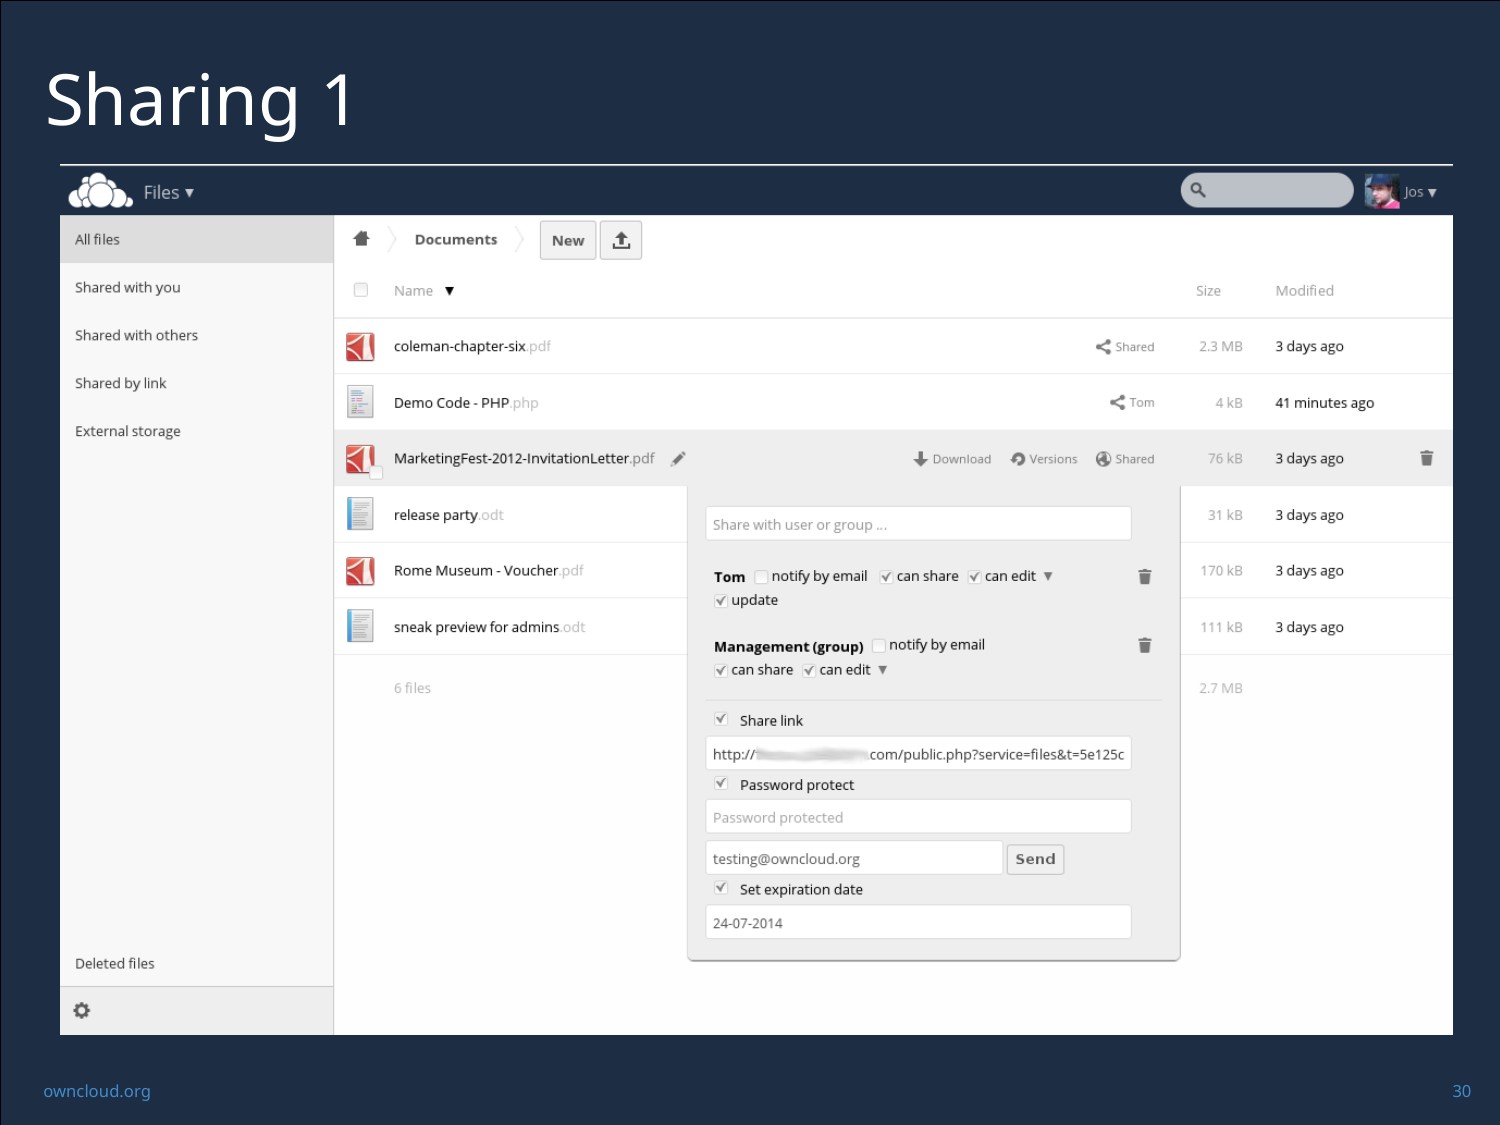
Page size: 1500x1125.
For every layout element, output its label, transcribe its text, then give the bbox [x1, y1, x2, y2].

title Sharing 1 [45, 3, 1396, 192]
picture [60, 164, 1453, 1036]
